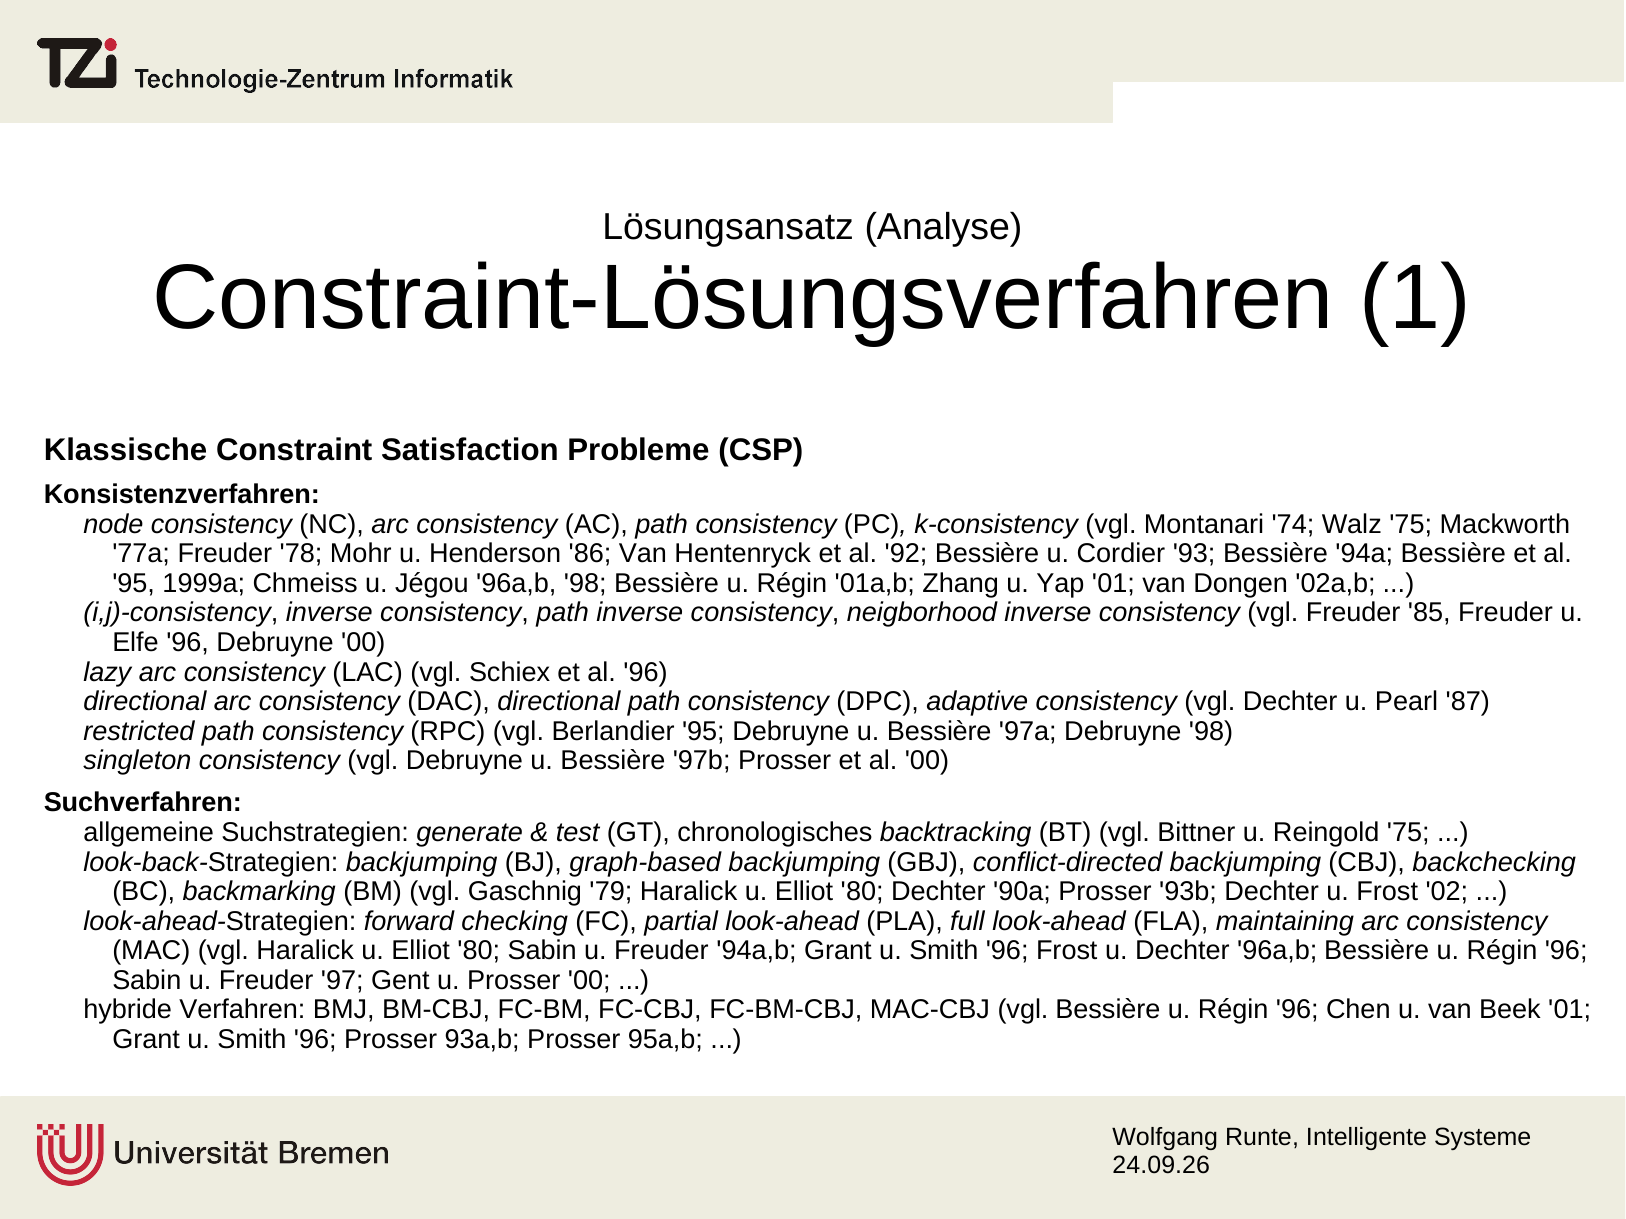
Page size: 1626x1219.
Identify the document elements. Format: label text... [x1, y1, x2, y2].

picture [37, 1124, 388, 1186]
picture [37, 38, 513, 93]
list Klassische Constraint Satisfaction Probleme (CSP) Konsistenzverfahren: node consistency (NC), arc consistency (AC), path consistency (PC), k-consistency (vgl. Montanari '74; Walz '75; Mackworth '77a; Freuder '78; Mohr u. Henderson '86; Van Hentenryck et al. '92; Bessière u. Cordier '93; Bessière '94a; Bessière et al. '95, 1999a; Chmeiss u. Jégou '96a,b, '98; Bessière u. Régin '01a,b; Zhang u. Yap '01; van Dongen '02a,b; ...) (i,j)-consistency, inverse consistency, path inverse consistency, neigborhood inverse consistency (vgl. Freuder '85, Freuder u. Elfe '96, Debruyne '00) lazy arc consistency (LAC) (vgl. Schiex et al. '96) directional arc consistency (DAC), directional path consistency (DPC), adaptive consistency (vgl. Dechter u. Pearl '87) restricted path consistency (RPC) (vgl. Berlandier '95; Debruyne u. Bessière '97a; Debruyne '98) singleton consistency (vgl. Debruyne u. Bessière '97b; Prosser et al. '00) Suchverfahren: allgemeine Suchstrategien: generate & test (GT), chronologisches backtracking (BT) (vgl. Bittner u. Reingold '75; ...) look-back-Strategien: backjumping (BJ), graph-based backjumping (GBJ), conflict-directed backjumping (CBJ), backchecking (BC), backmarking (BM) (vgl. Gaschnig '79; Haralick u. Elliot '80; Dechter '90a; Prosser '93b; Dechter u. Frost '02; ...) look-ahead-Strategien: forward checking (FC), partial look-ahead (PLA), full look-ahead (FLA), maintaining arc consistency (MAC) (vgl. Haralick u. Elliot '80; Sabin u. Freuder '94a,b; Grant u. Smith '96; Frost u. Dechter '96a,b; Bessière u. Régin '96; Sabin u. Freuder '97; Gent u. Prosser '00; ...) hybride Verfahren: BMJ, BM-CBJ, FC-BM, FC-CBJ, FC-BM-CBJ, MAC-CBJ (vgl. Bessière u. Régin '96; Chen u. van Beek '01; Grant u. Smith '96; Prosser 93a,b; Prosser 95a,b; ...) [43, 433, 1596, 1084]
title Lösungsansatz (Analyse) Constraint-Lösungsverfahren (1) [112, 162, 1513, 393]
